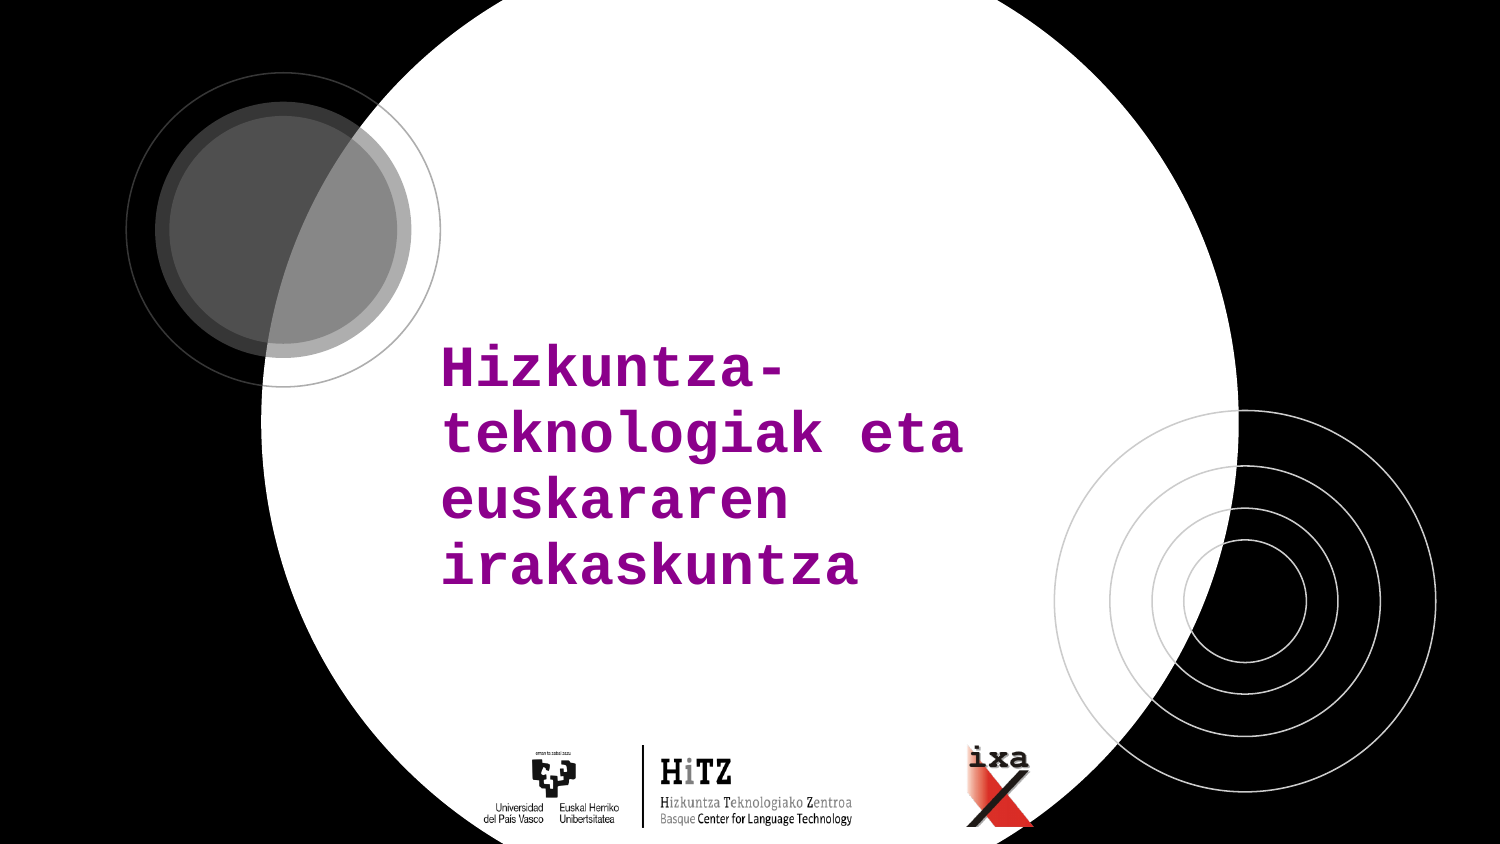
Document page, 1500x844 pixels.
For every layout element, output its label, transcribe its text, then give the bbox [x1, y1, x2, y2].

text_box Hizkuntza-teknologiak eta euskararen irakaskuntza [425, 330, 1158, 610]
picture [966, 744, 1034, 827]
picture [479, 745, 857, 828]
